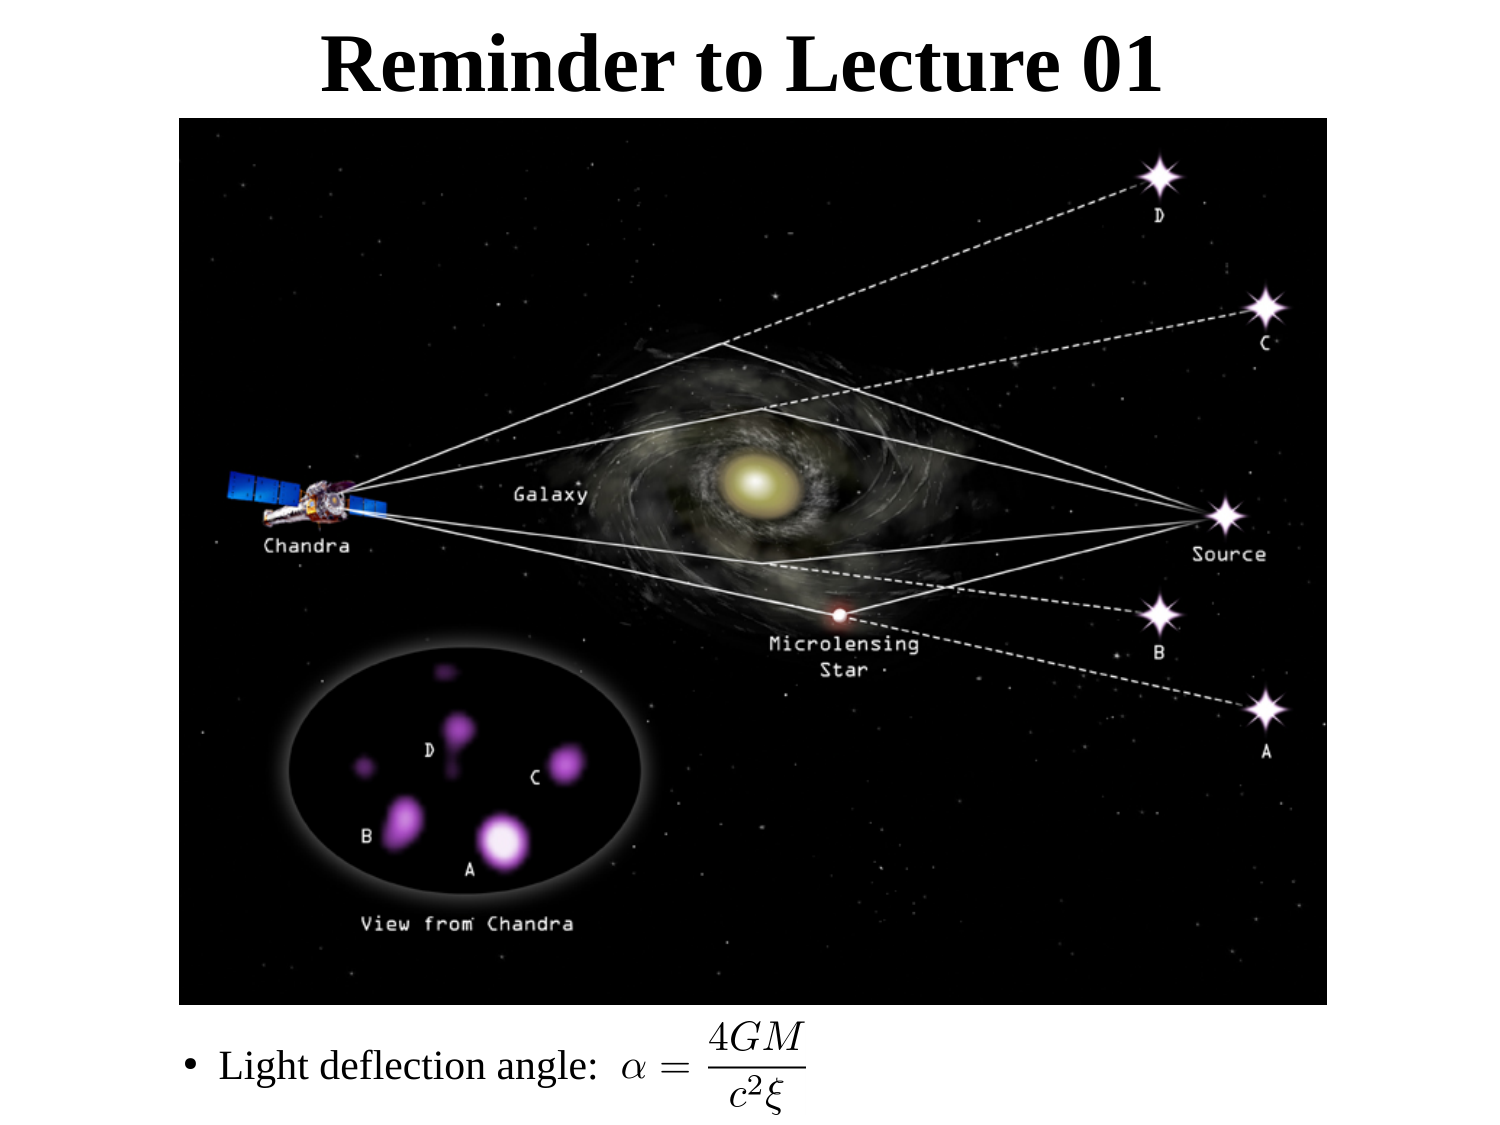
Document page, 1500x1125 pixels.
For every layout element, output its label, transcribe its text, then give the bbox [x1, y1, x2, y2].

title Reminder to Lecture 01 [61, 8, 1425, 129]
text_box Light deflection angle: [183, 1033, 609, 1098]
picture [179, 129, 1327, 1005]
picture [622, 1021, 806, 1115]
